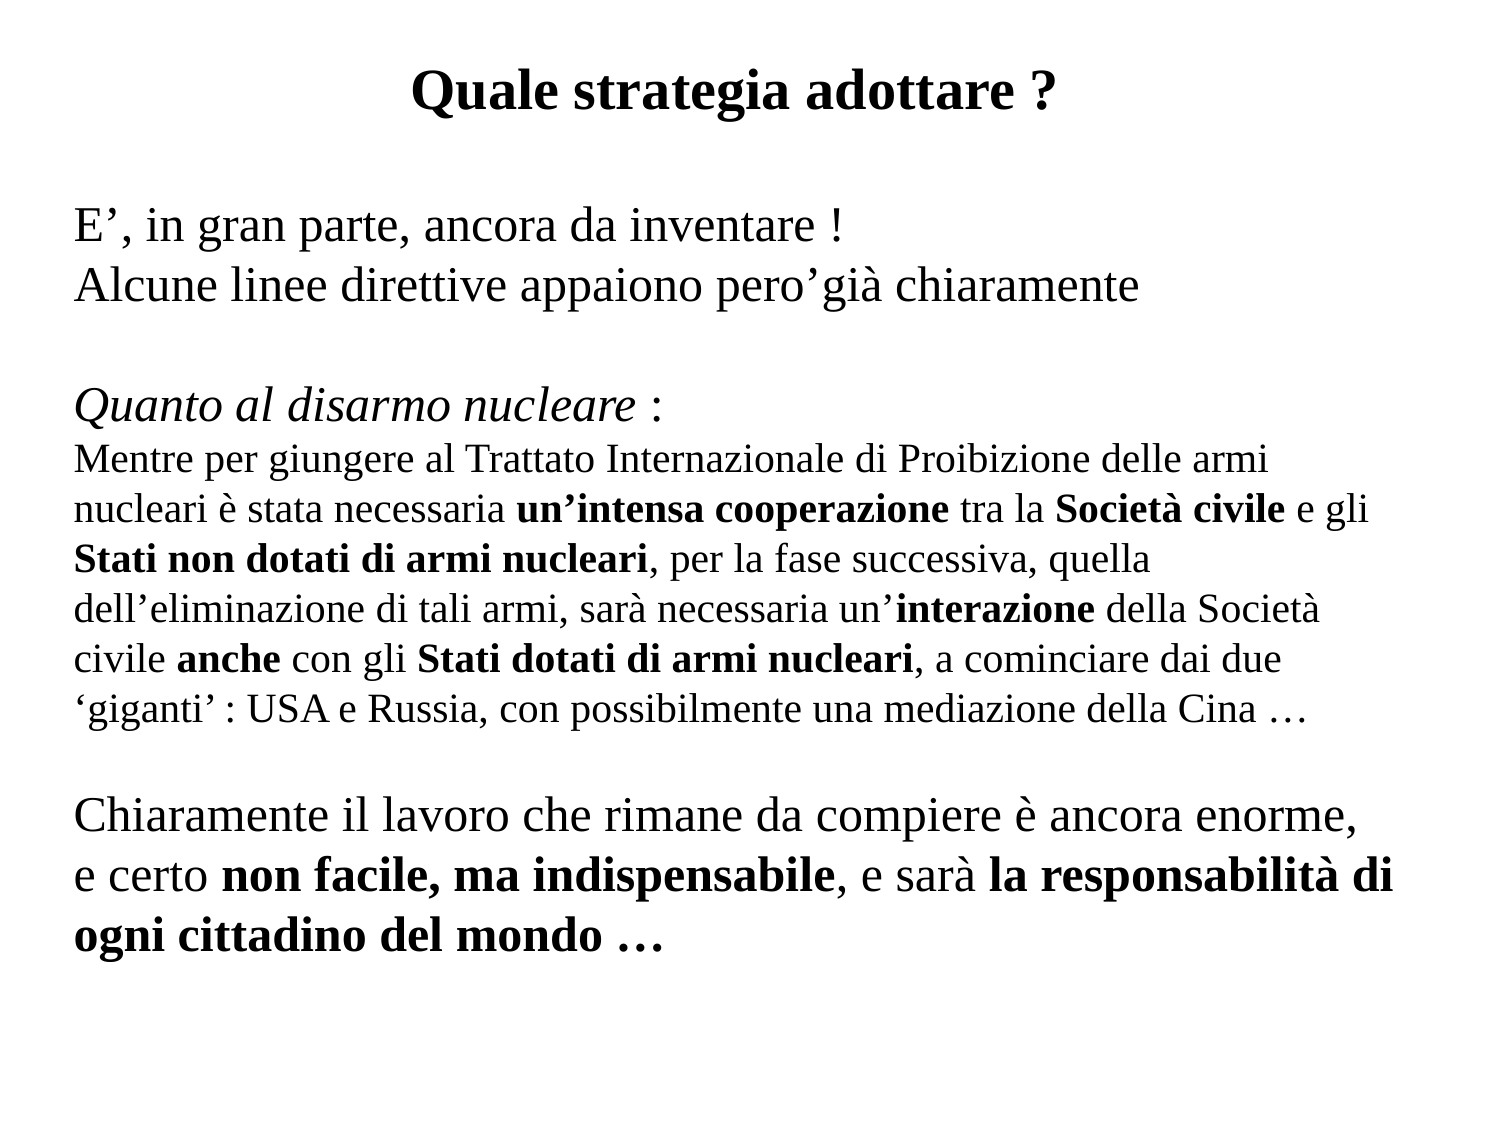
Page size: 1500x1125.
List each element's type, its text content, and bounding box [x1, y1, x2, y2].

list Quale strategia adottare ? E’, in gran parte, ancora da inventare ! Alcune linee direttive appaiono pero’già chiaramente Quanto al disarmo nucleare : Mentre per giungere al Trattato Internazionale di Proibizione delle armi nucleari è stata necessaria un’intensa cooperazione tra la Società civile e gli Stati non dotati di armi nucleari, per la fase successiva, quella dell’eliminazione di tali armi, sarà necessaria un’interazione della Società civile anche con gli Stati dotati di armi nucleari, a cominciare dai due ‘giganti’ : USA e Russia, con possibilmente una mediazione della Cina … Chiaramente il lavoro che rimane da compiere è ancora enorme, e certo non facile, ma indispensabile, e sarà la responsabilità di ogni cittadino del mondo … [58, 43, 1425, 1005]
